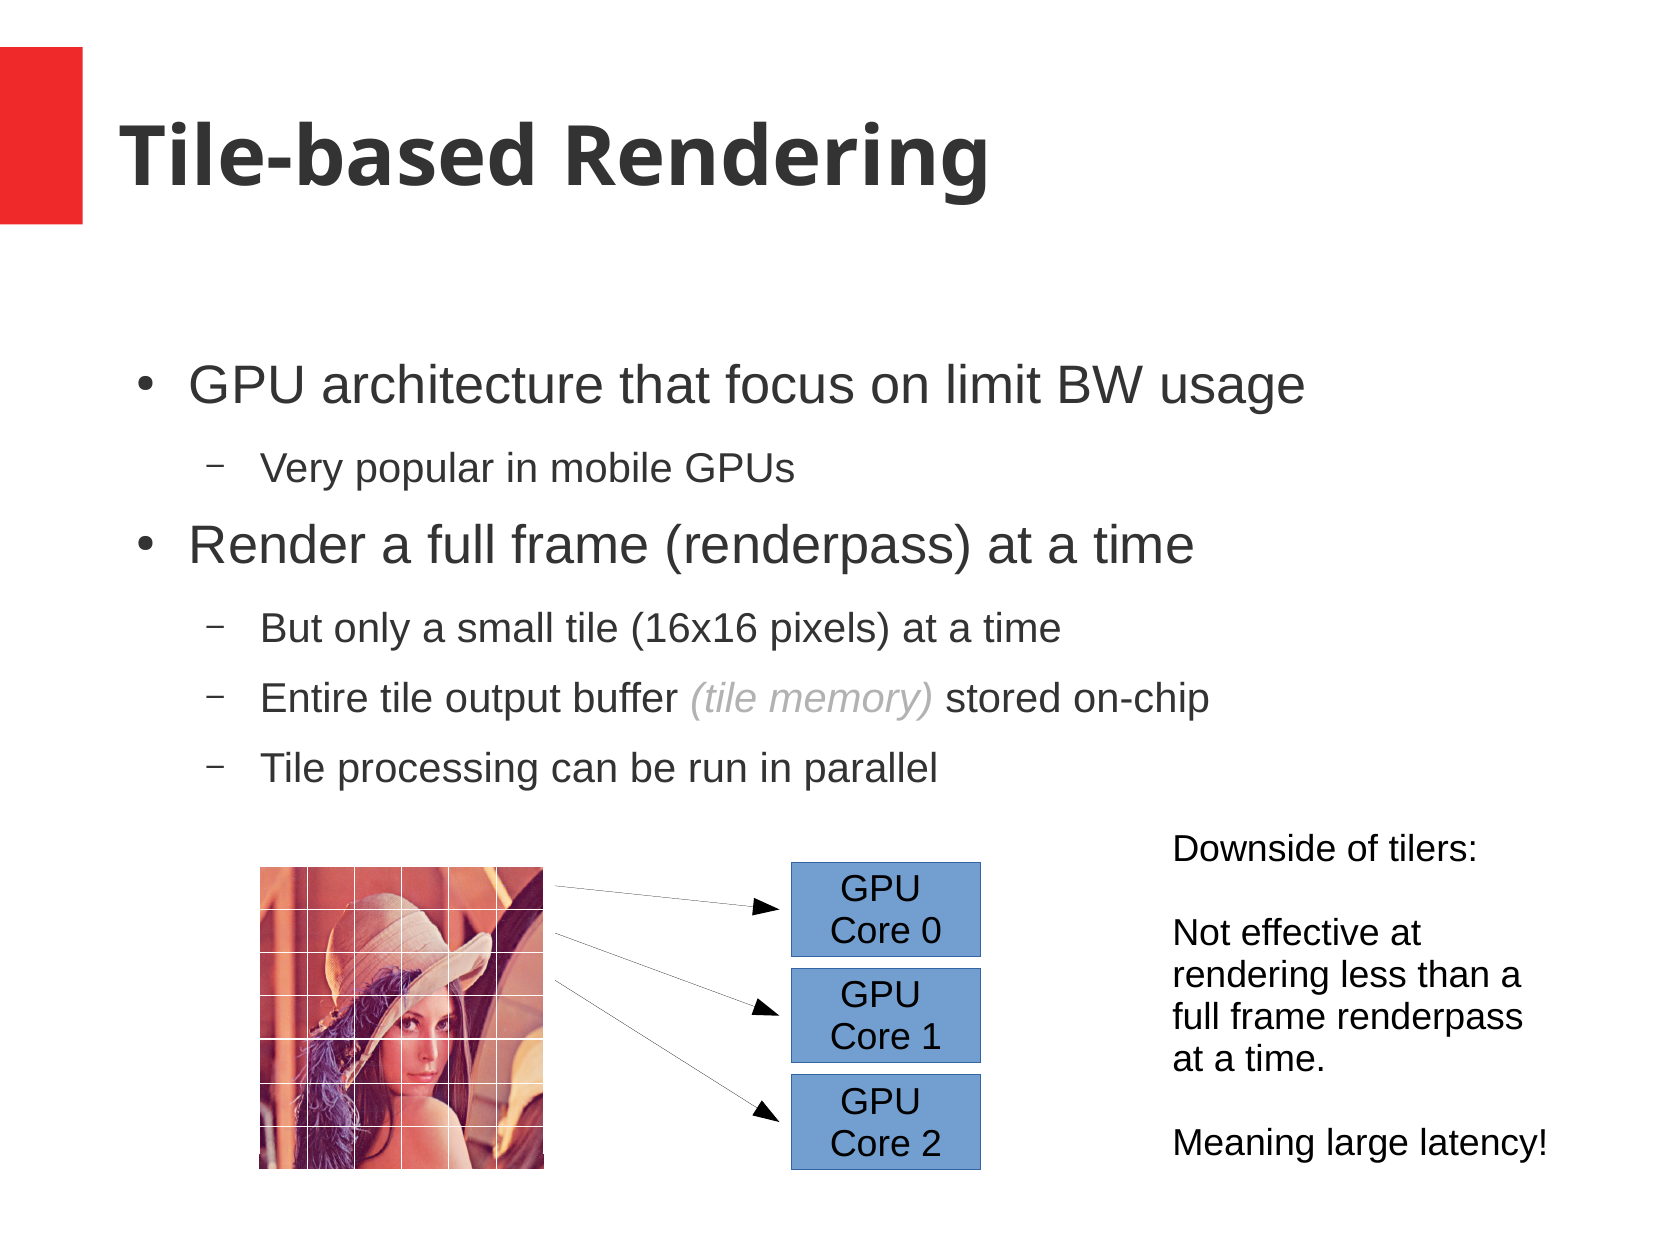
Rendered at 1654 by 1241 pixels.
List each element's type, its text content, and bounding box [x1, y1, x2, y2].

picture [308, 1084, 354, 1126]
picture [449, 867, 496, 909]
picture [497, 910, 543, 952]
picture [260, 867, 307, 909]
text_box GPU Core 1 [791, 968, 981, 1063]
picture [355, 1040, 401, 1083]
picture [355, 953, 401, 995]
picture [308, 1127, 354, 1169]
picture [355, 867, 401, 909]
picture [402, 953, 448, 995]
picture [402, 910, 448, 952]
title Tile-based Rendering [118, 49, 1571, 257]
picture [402, 1040, 448, 1083]
text_box GPU Core 2 [791, 1074, 981, 1170]
text_box GPU Core 0 [791, 862, 981, 957]
picture [402, 1127, 448, 1169]
picture [260, 1084, 307, 1126]
text_box Downside of tilers: Not effective at rendering less than a full frame renderpass at a time. Meaning large latency! [1157, 819, 1571, 1213]
picture [449, 1084, 496, 1126]
picture [308, 1040, 354, 1083]
picture [355, 1084, 401, 1126]
picture [449, 910, 496, 952]
picture [355, 910, 401, 952]
picture [259, 1127, 307, 1169]
picture [260, 996, 307, 1038]
picture [449, 953, 496, 995]
picture [449, 1040, 496, 1083]
picture [497, 1127, 544, 1169]
picture [402, 867, 448, 909]
picture [449, 1127, 496, 1169]
picture [402, 996, 448, 1038]
picture [308, 953, 354, 995]
picture [260, 1040, 307, 1083]
picture [497, 996, 543, 1038]
picture [355, 1127, 401, 1169]
picture [402, 1084, 448, 1126]
list GPU architecture that focus on limit BW usage Very popular in mobile GPUs Render a full frame (renderpass) at a time But only a small tile (16x16 pixels) at a time Entire tile output buffer (tile memory) stored on-chip Tile processing can be run in parallel [118, 354, 1536, 1074]
picture [497, 953, 543, 995]
picture [497, 1040, 543, 1083]
picture [308, 867, 354, 909]
picture [449, 996, 496, 1038]
picture [308, 910, 354, 952]
picture [355, 996, 401, 1038]
picture [260, 910, 307, 952]
picture [308, 996, 354, 1038]
picture [497, 1084, 543, 1126]
picture [497, 867, 543, 909]
picture [260, 953, 307, 995]
